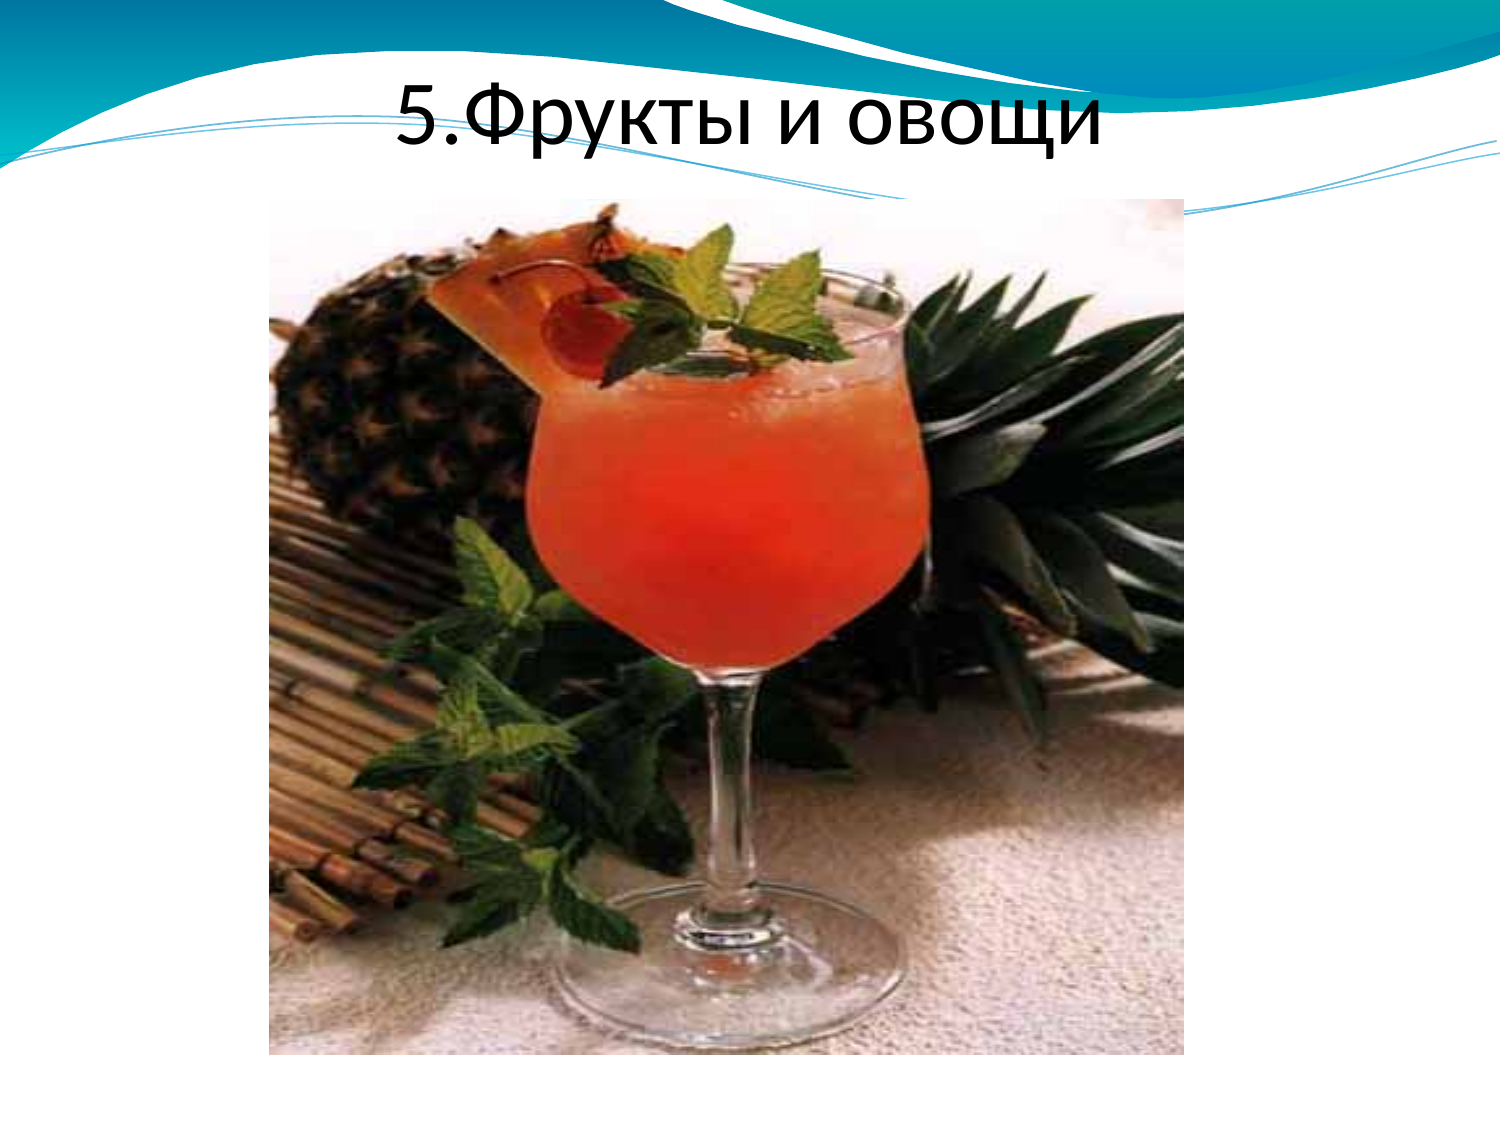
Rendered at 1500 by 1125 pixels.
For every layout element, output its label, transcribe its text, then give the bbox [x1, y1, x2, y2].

title 5.Фрукты и овощи [75, 45, 1425, 233]
picture [269, 199, 1184, 1055]
